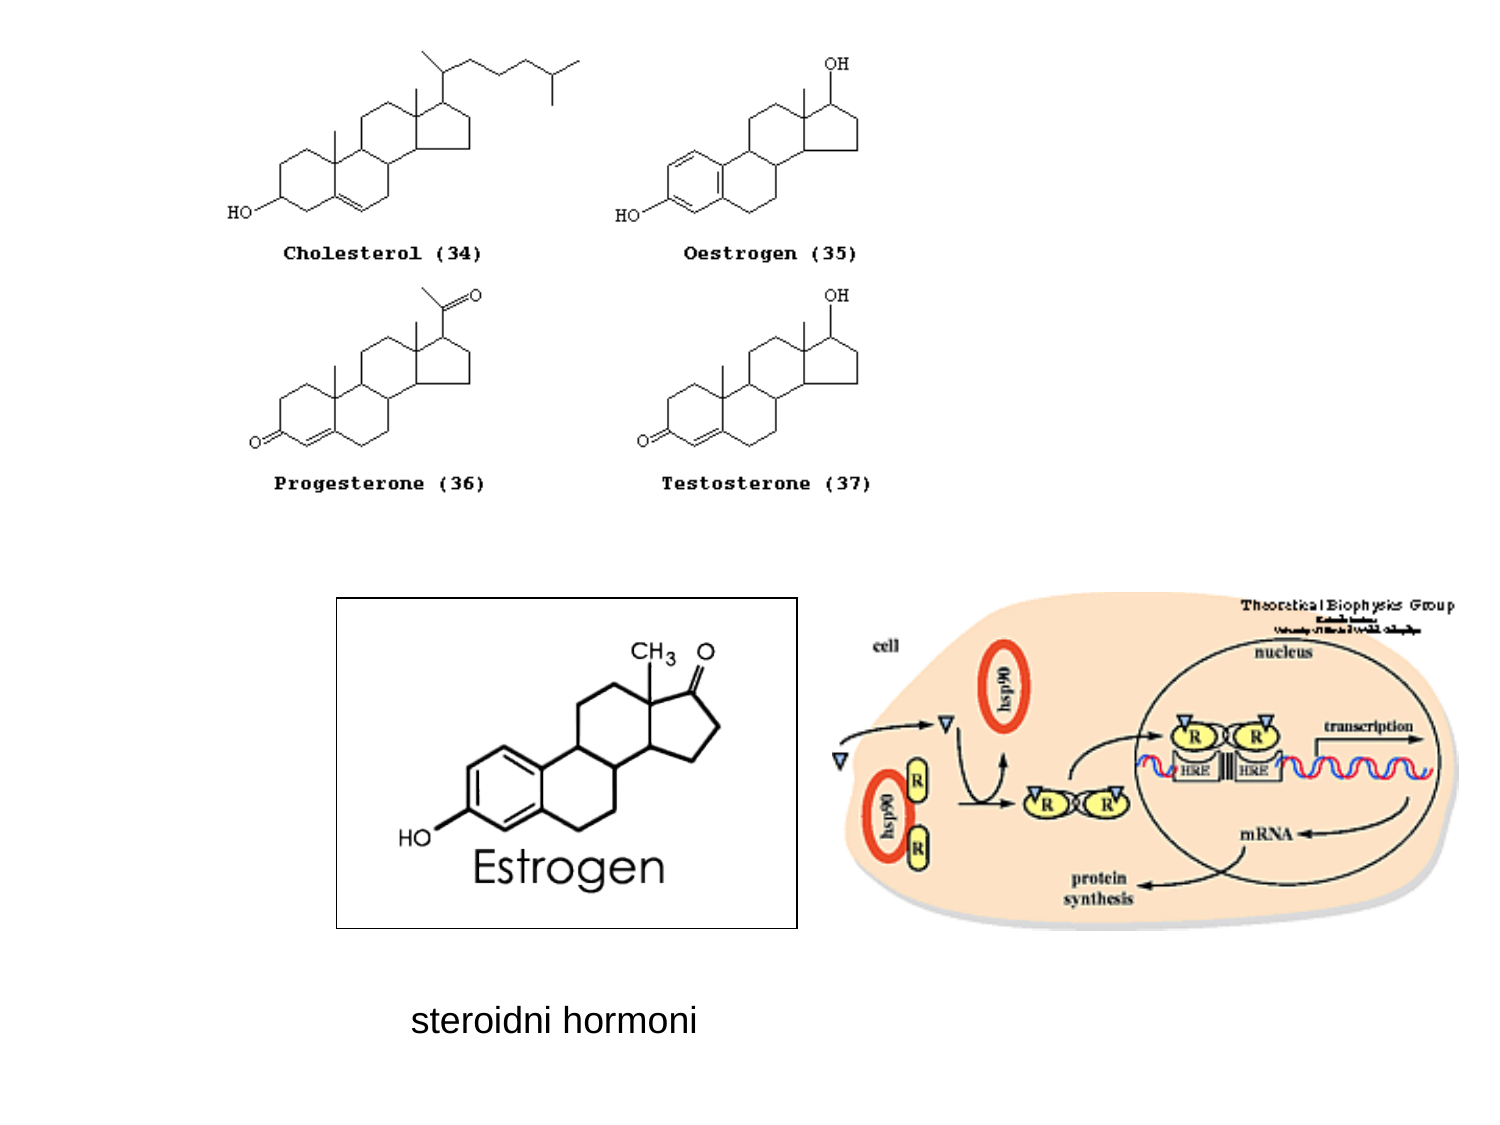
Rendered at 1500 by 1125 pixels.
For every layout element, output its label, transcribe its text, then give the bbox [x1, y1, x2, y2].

picture [832, 592, 1459, 931]
picture [395, 633, 727, 896]
picture [53, 42, 888, 499]
text_box steroidni hormoni [396, 988, 713, 1049]
